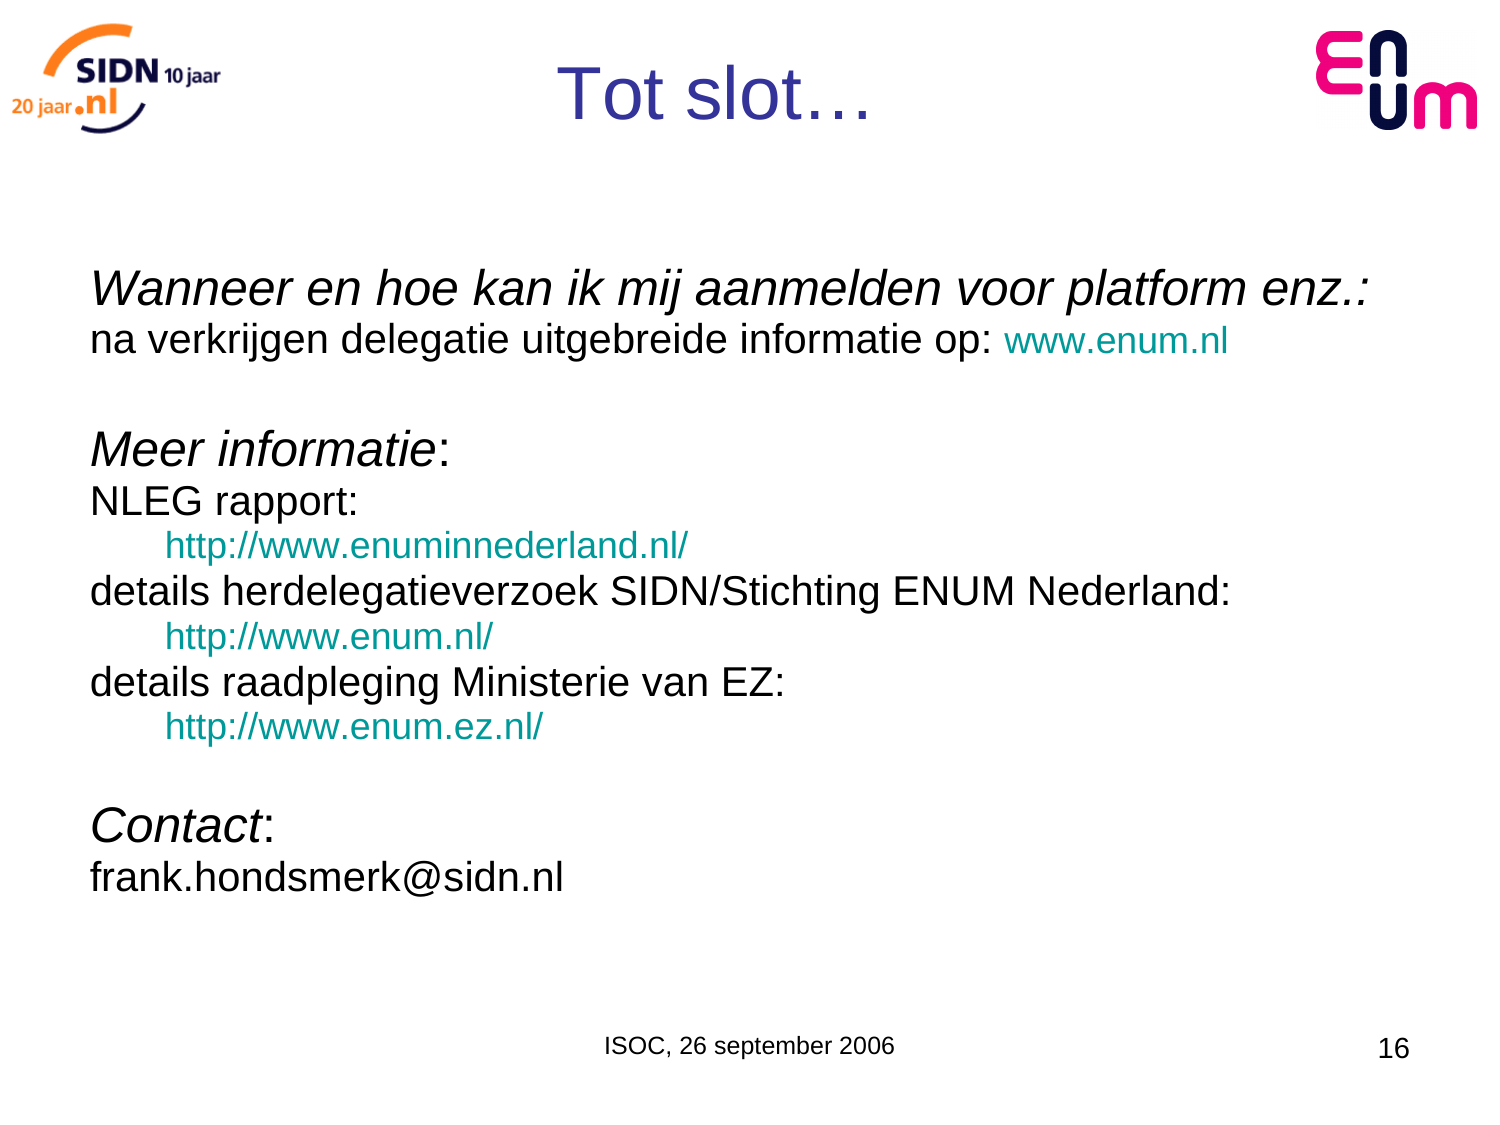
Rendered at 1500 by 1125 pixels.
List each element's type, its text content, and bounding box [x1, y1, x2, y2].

title Tot slot… [230, 0, 1204, 188]
picture [0, 0, 230, 152]
list Wanneer en hoe kan ik mij aanmelden voor platform enz.: na verkrijgen delegatie uitgebreide informatie op: www.enum.nl Meer informatie: NLEG rapport: http://www.enuminnederland.nl/ details herdelegatieverzoek SIDN/Stichting ENUM Nederland: http://www.enum.nl/ details raadpleging Ministerie van EZ: http://www.enum.ez.nl/ Contact: frank.hondsmerk@sidn.nl [75, 262, 1426, 1006]
